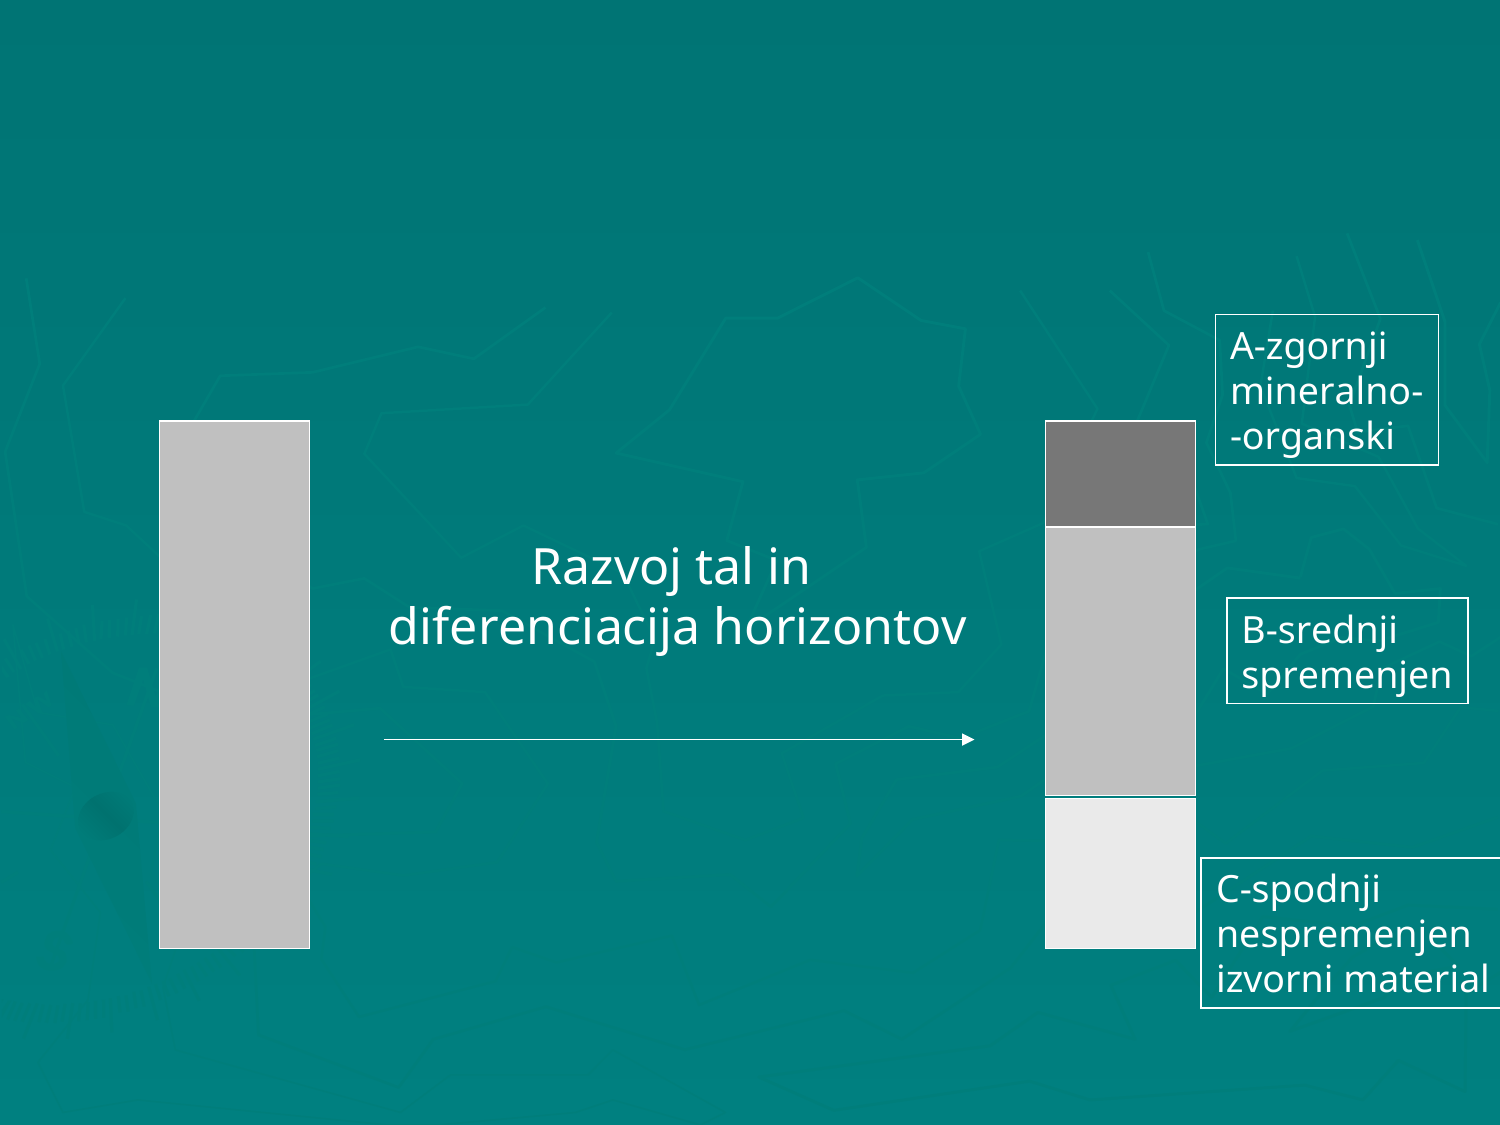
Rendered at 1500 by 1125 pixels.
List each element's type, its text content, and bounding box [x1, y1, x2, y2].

text_box C-spodnji nespremenjen izvorni material [1201, 857, 1500, 1009]
text_box A-zgornji mineralno- -organski [1215, 314, 1439, 465]
text_box [1045, 420, 1196, 796]
text_box [159, 420, 310, 949]
text_box B-srednji spremenjen [1226, 597, 1468, 704]
text_box [1045, 798, 1196, 949]
text_box Razvoj tal in diferenciacija horizontov [374, 527, 983, 663]
